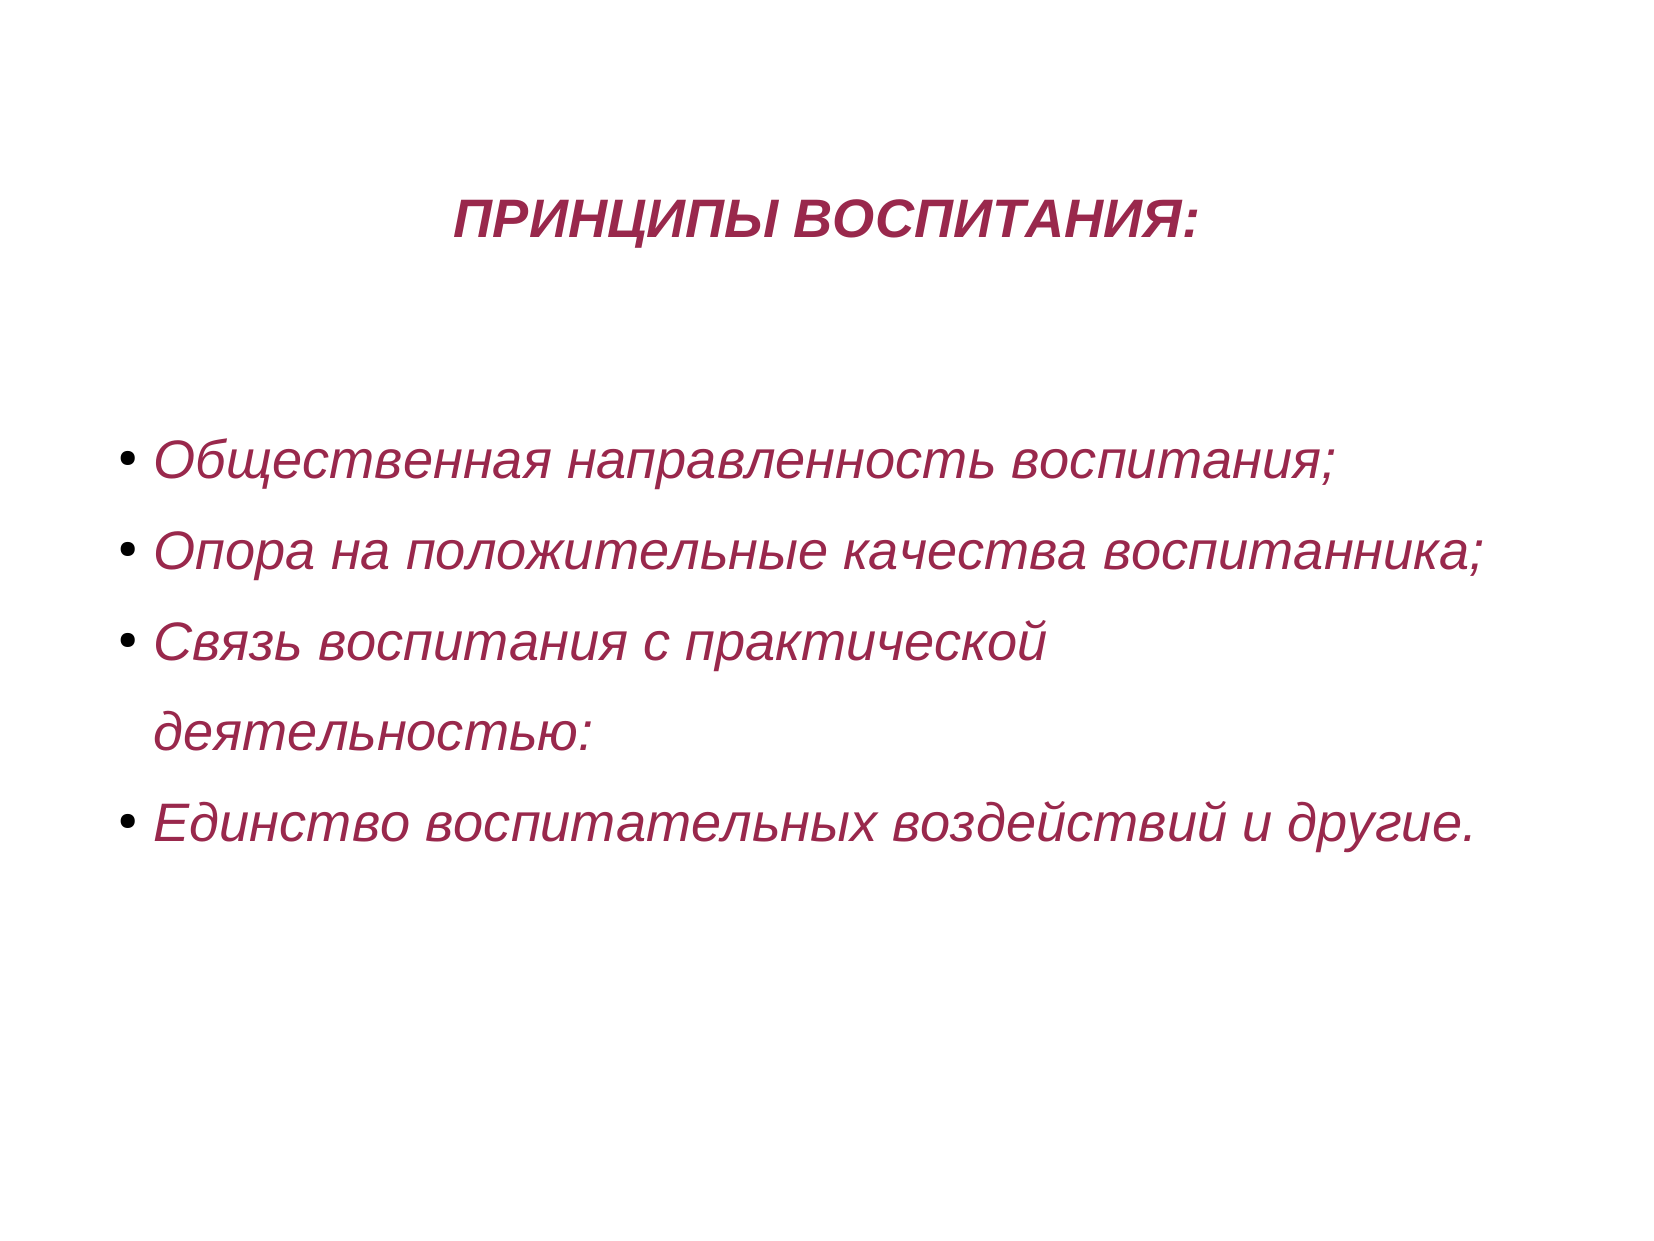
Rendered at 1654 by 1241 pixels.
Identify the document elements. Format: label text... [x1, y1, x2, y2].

subtitle Общественная направленность воспитания; Опора на положительные качества воспитанника; Связь воспитания с практической деятельностью: Единство воспитательных воздействий и другие. [118, 311, 1500, 1093]
title ПРИНЦИПЫ ВОСПИТАНИЯ: [121, 114, 1534, 322]
